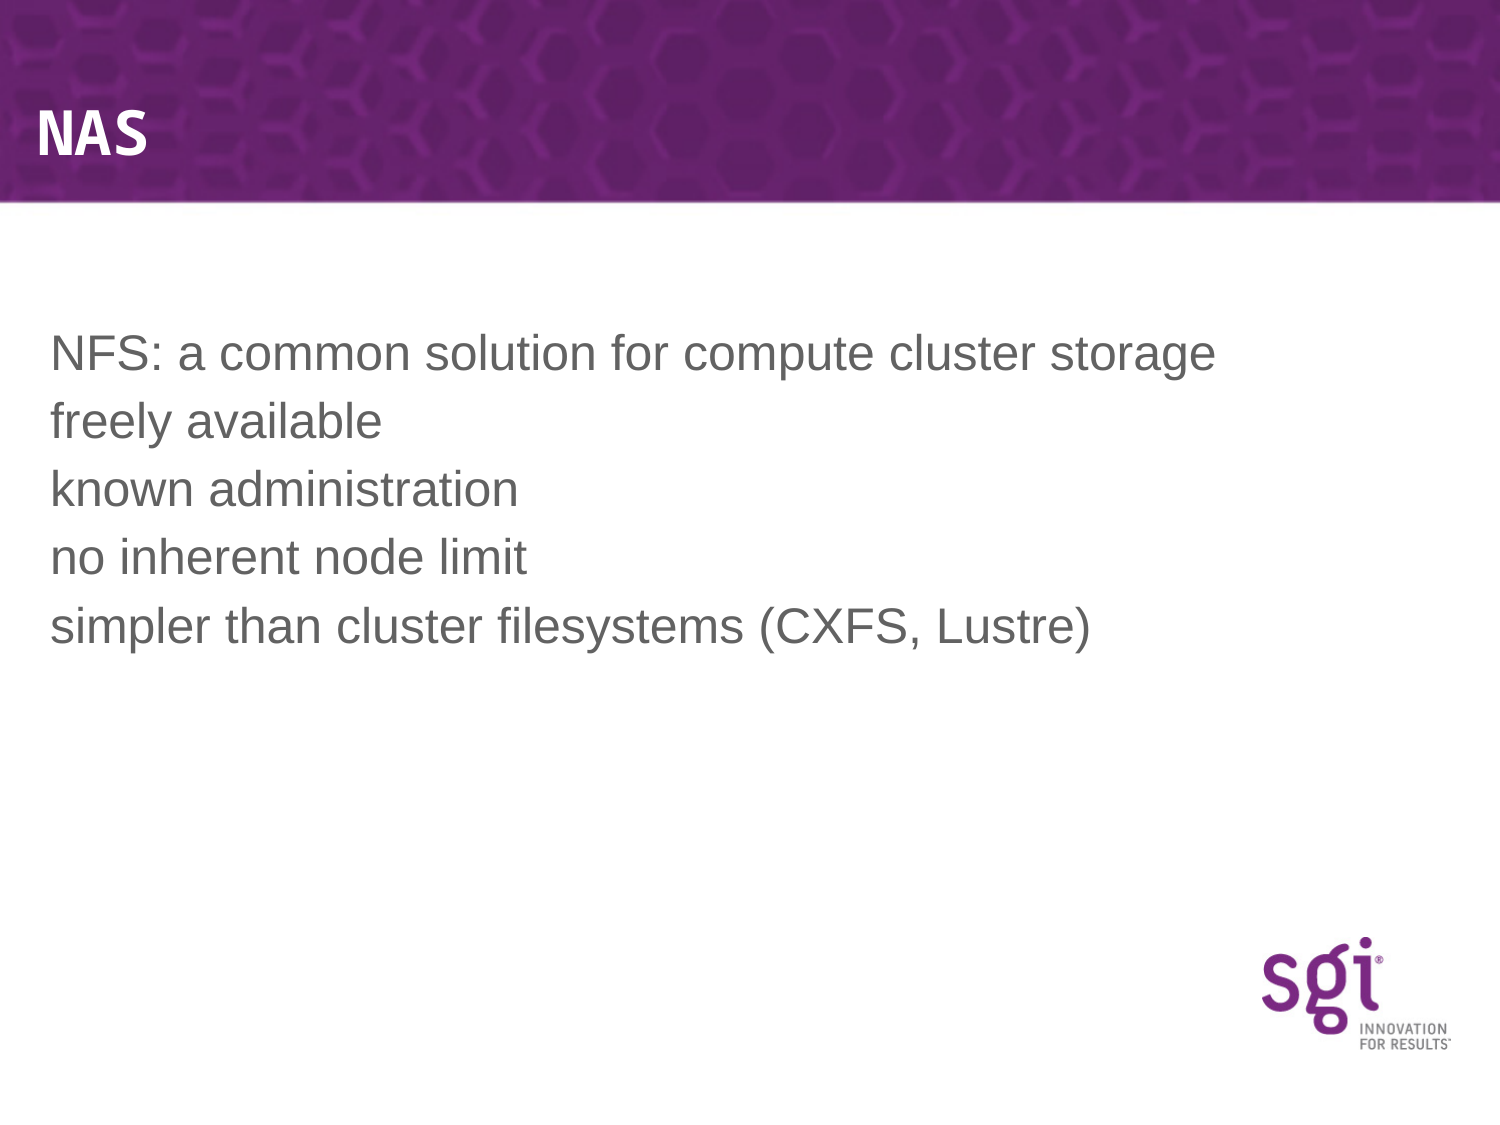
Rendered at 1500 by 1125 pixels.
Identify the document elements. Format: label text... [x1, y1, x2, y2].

picture [0, 0, 1500, 1050]
list NFS: a common solution for compute cluster storage freely available known administration no inherent node limit simpler than cluster filesystems (CXFS, Lustre) [50, 324, 1326, 863]
title NAS [37, 37, 1313, 226]
